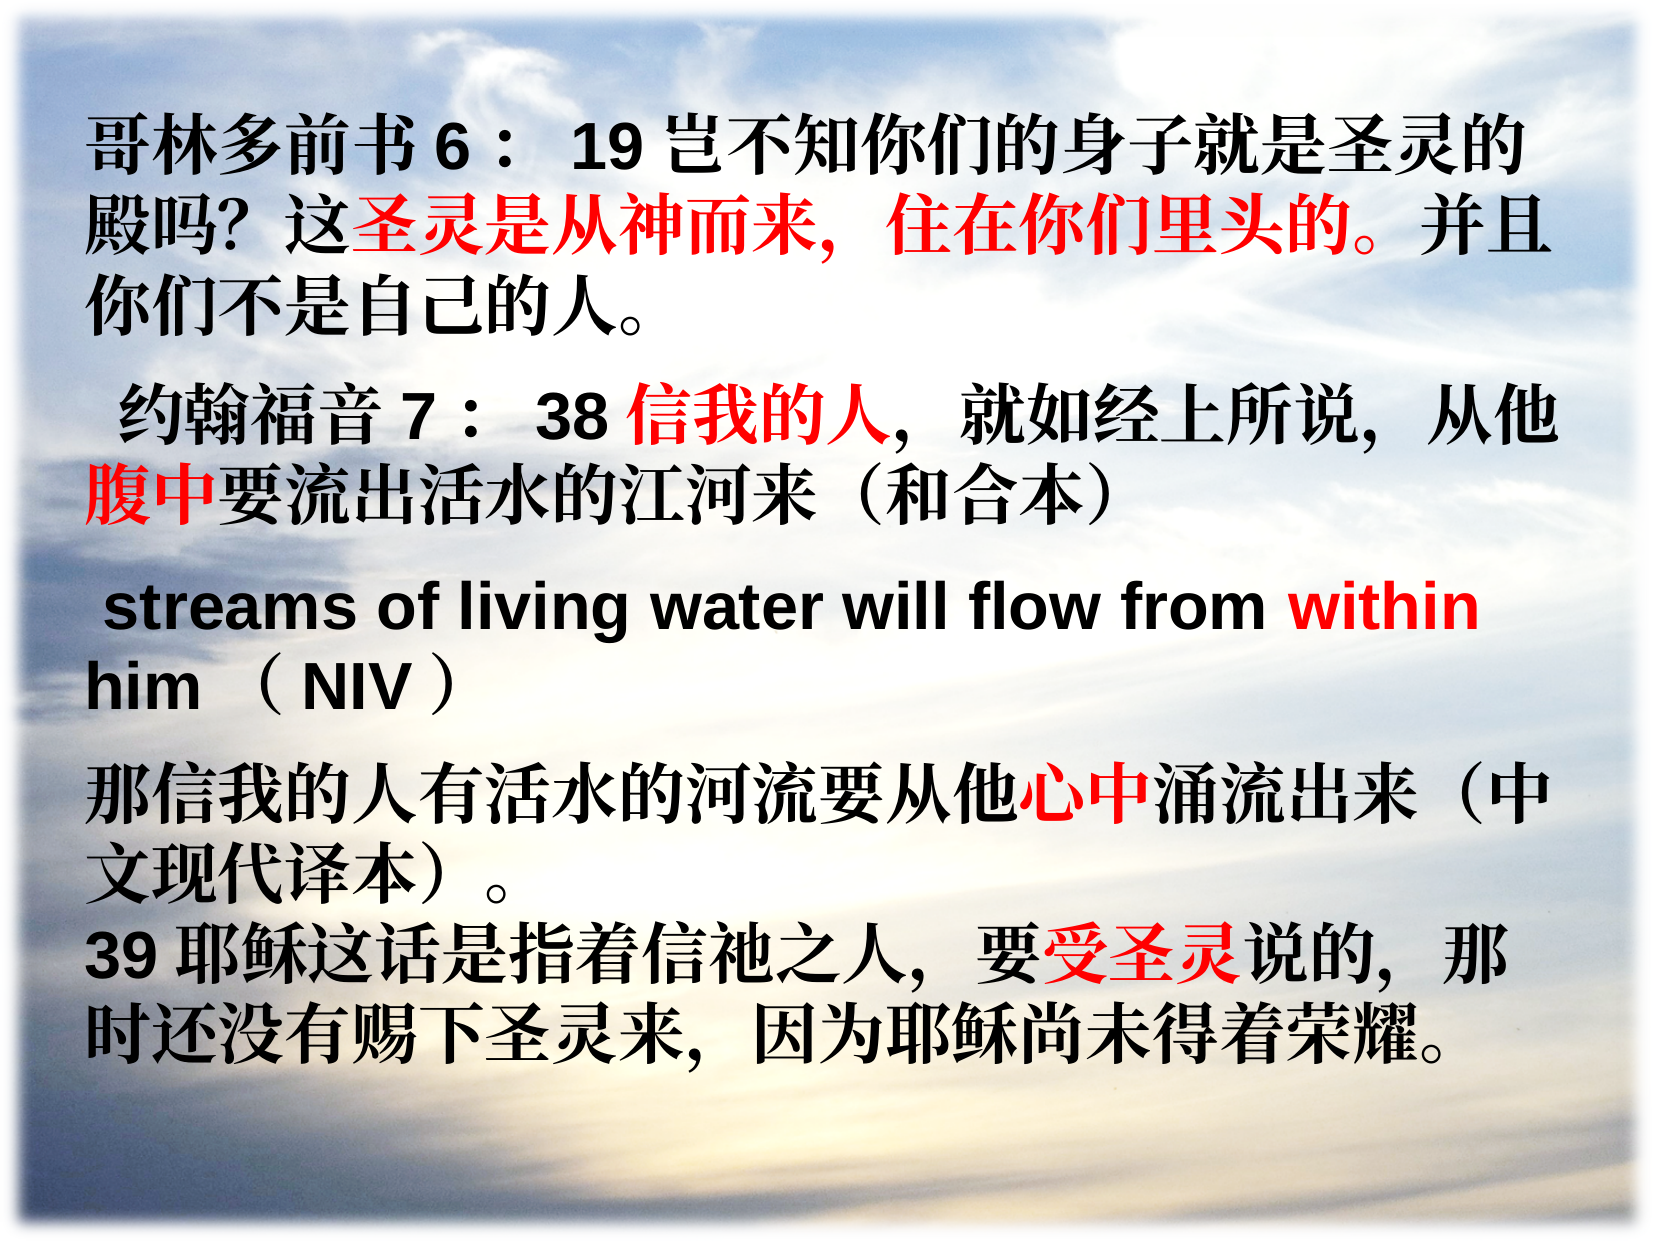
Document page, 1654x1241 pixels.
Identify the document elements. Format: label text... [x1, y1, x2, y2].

list 哥林多前书6：19岂不知你们的身子就是圣灵的殿吗？这圣灵是从神而来，住在你们里头的。并且你们不是自己的人。 约翰福音7：38信我的人，就如经上所说，从他腹中要流出活水的江河来（和合本） streams of living water will flow from within him（NIV） 那信我的人有活水的河流要从他心中涌流出来（中文现代译本）。 39耶稣这话是指着信祂之人，要受圣灵说的，那时还没有赐下圣灵来，因为耶稣尚未得着荣耀。 [84, 103, 1576, 1082]
picture [0, 0, 1654, 1241]
